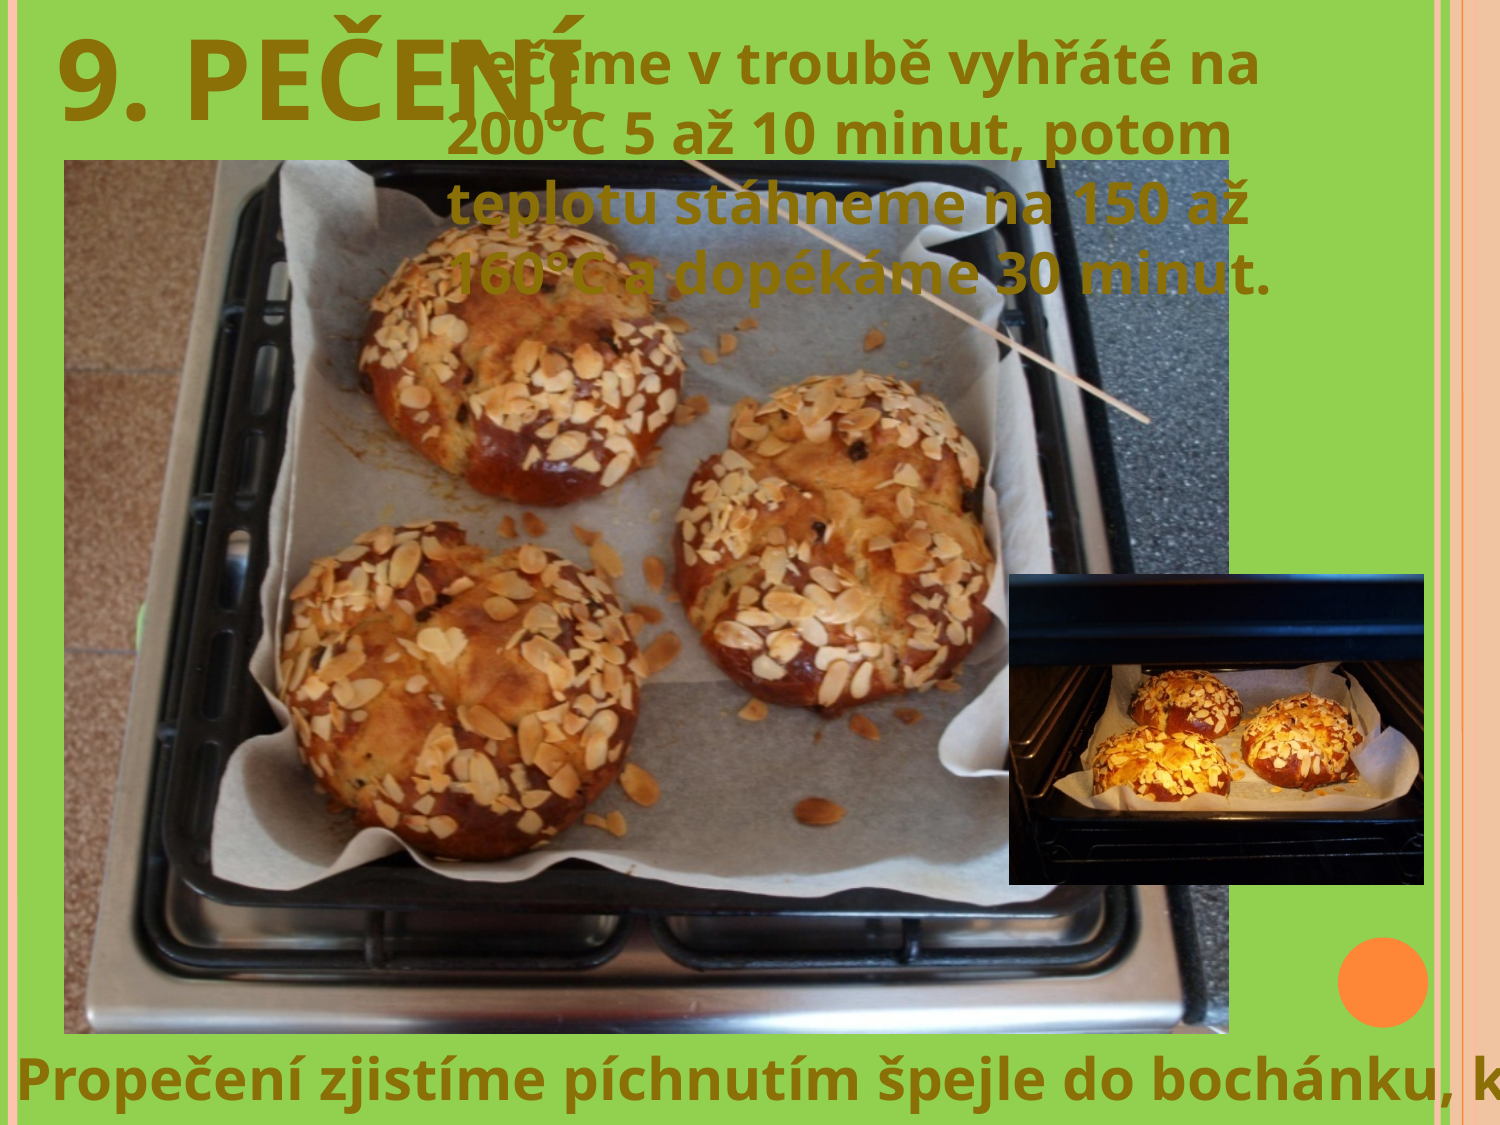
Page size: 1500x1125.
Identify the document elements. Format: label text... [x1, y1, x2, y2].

text_box Propečení zjistíme píchnutím špejle do bochánku, když je špejle čistá, máme upečeno. [0, 1034, 1458, 1121]
text_box 9. PEČENÍ [41, 0, 431, 152]
picture [64, 160, 1424, 1034]
text_box Pečeme v troubě vyhřáté na 200°C 5 až 10 minut, potom teplotu stáhneme na 150 až 160°C a dopékáme 30 minut. [430, 19, 1431, 315]
